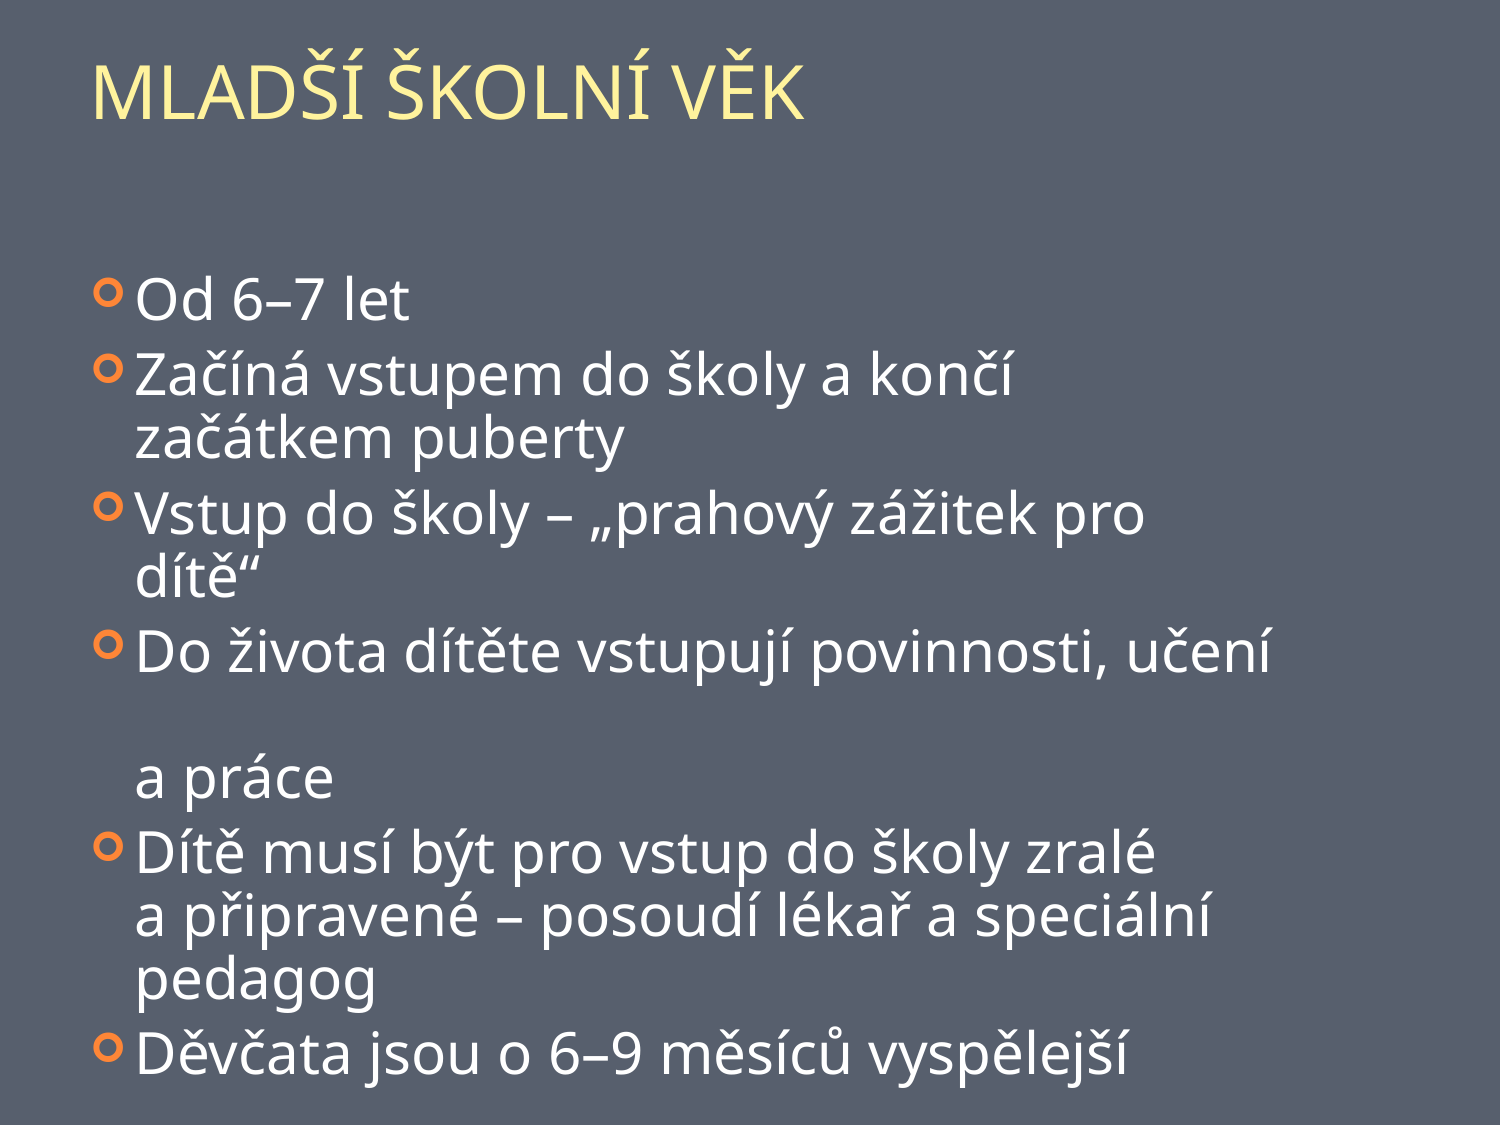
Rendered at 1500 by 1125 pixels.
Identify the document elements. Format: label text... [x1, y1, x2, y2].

list Od 6–7 let Začíná vstupem do školy a končí začátkem puberty Vstup do školy – „prahový zážitek pro dítě“ Do života dítěte vstupují povinnosti, učení a práce Dítě musí být pro vstup do školy zralé a připravené – posoudí lékař a speciální pedagog Děvčata jsou o 6–9 měsíců vyspělejší [74, 262, 1300, 1063]
title MLADŠÍ ŠKOLNÍ VĚK [74, 37, 1300, 233]
